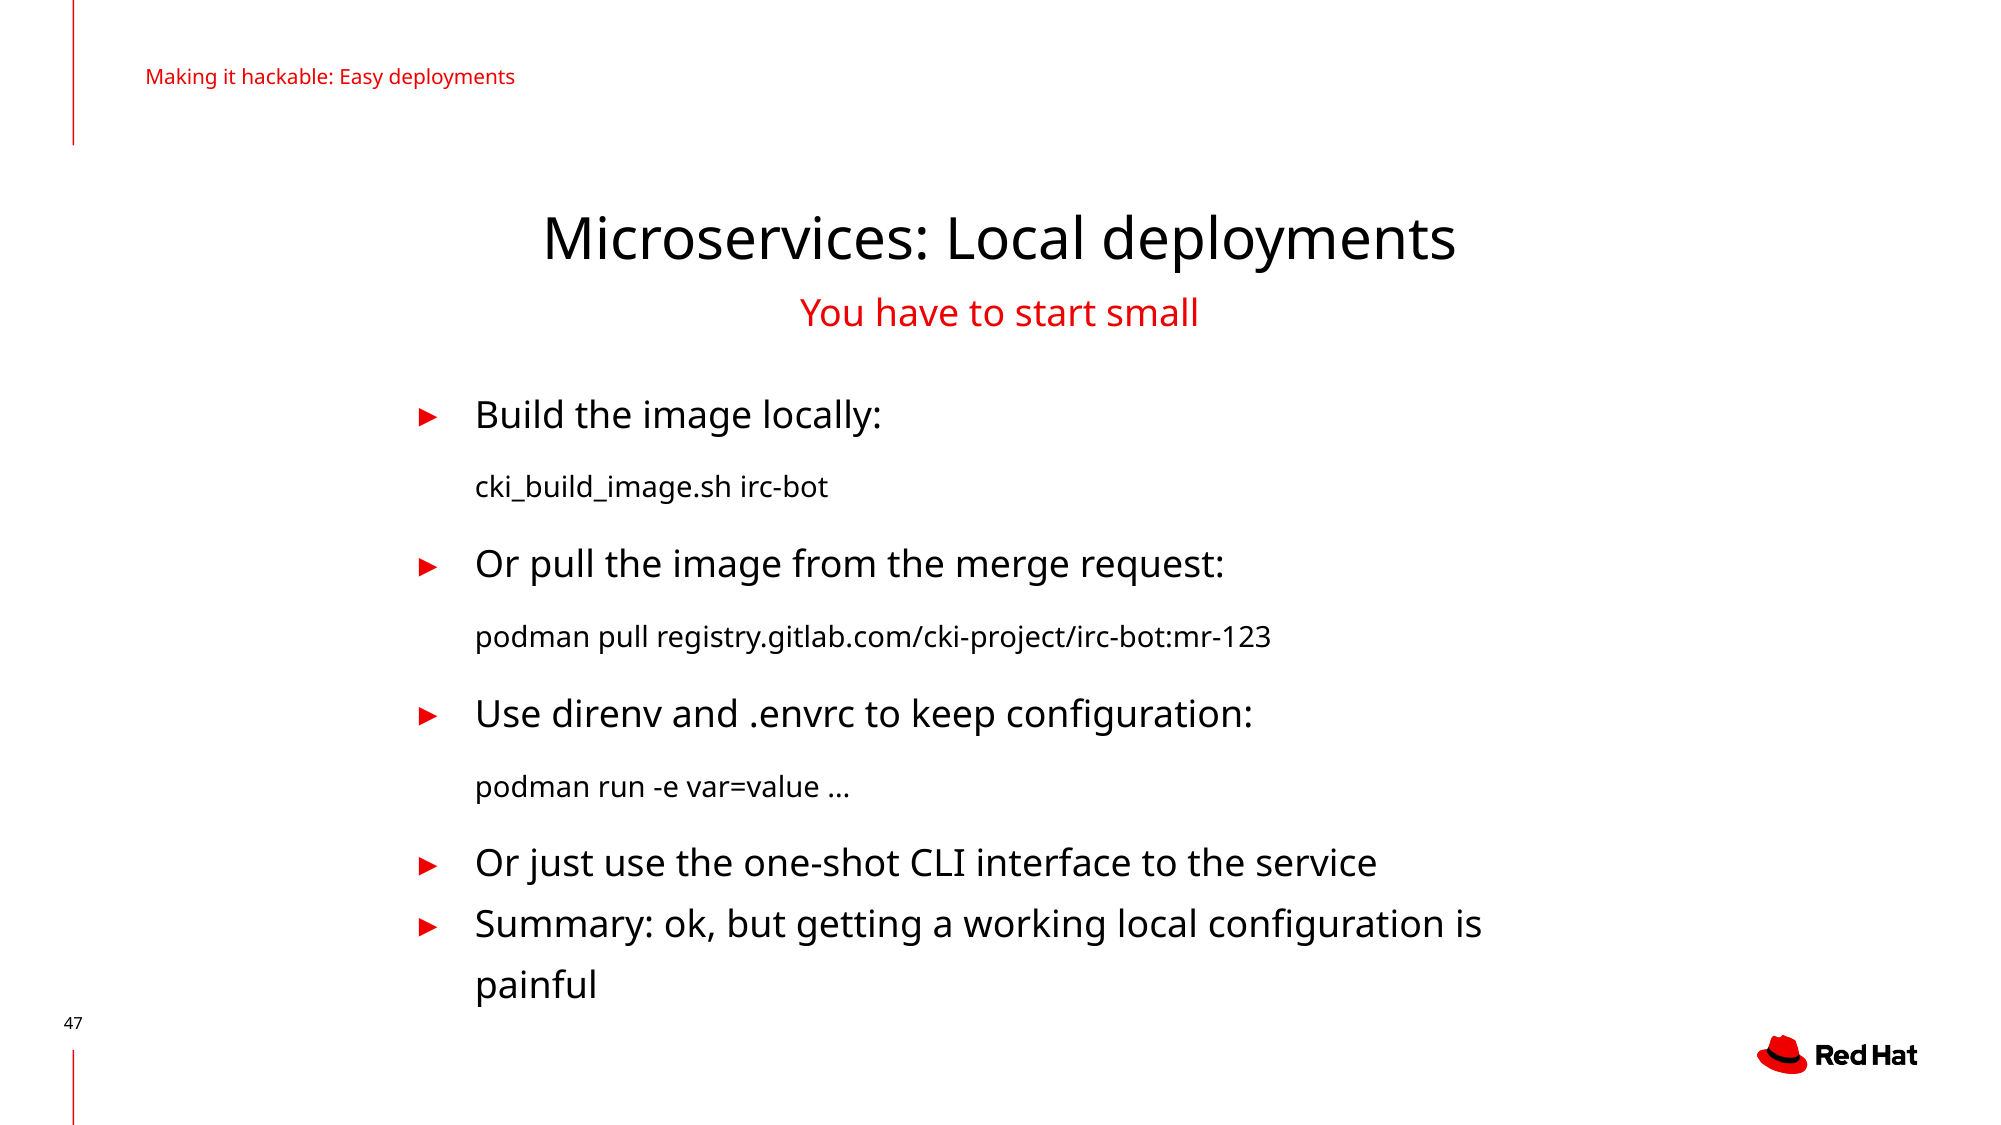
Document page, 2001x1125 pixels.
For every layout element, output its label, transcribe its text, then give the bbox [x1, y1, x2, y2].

title Microservices: Local deployments [145, 180, 1855, 271]
slide_number <number> [13, 1012, 134, 1036]
subtitle Making it hackable: Easy deployments [73, 9, 919, 143]
list Build the image locally: cki_build_image.sh irc-bot Or pull the image from the merge request: podman pull registry.gitlab.com/cki-project/irc-bot:mr-123 Use direnv and .envrc to keep configuration: podman run -e var=value … Or just use the one-shot CLI interface to the service Summary: ok, but getting a working local configuration is painful [399, 375, 1600, 975]
picture [1757, 1035, 1918, 1074]
subtitle You have to start small [145, 271, 1855, 320]
